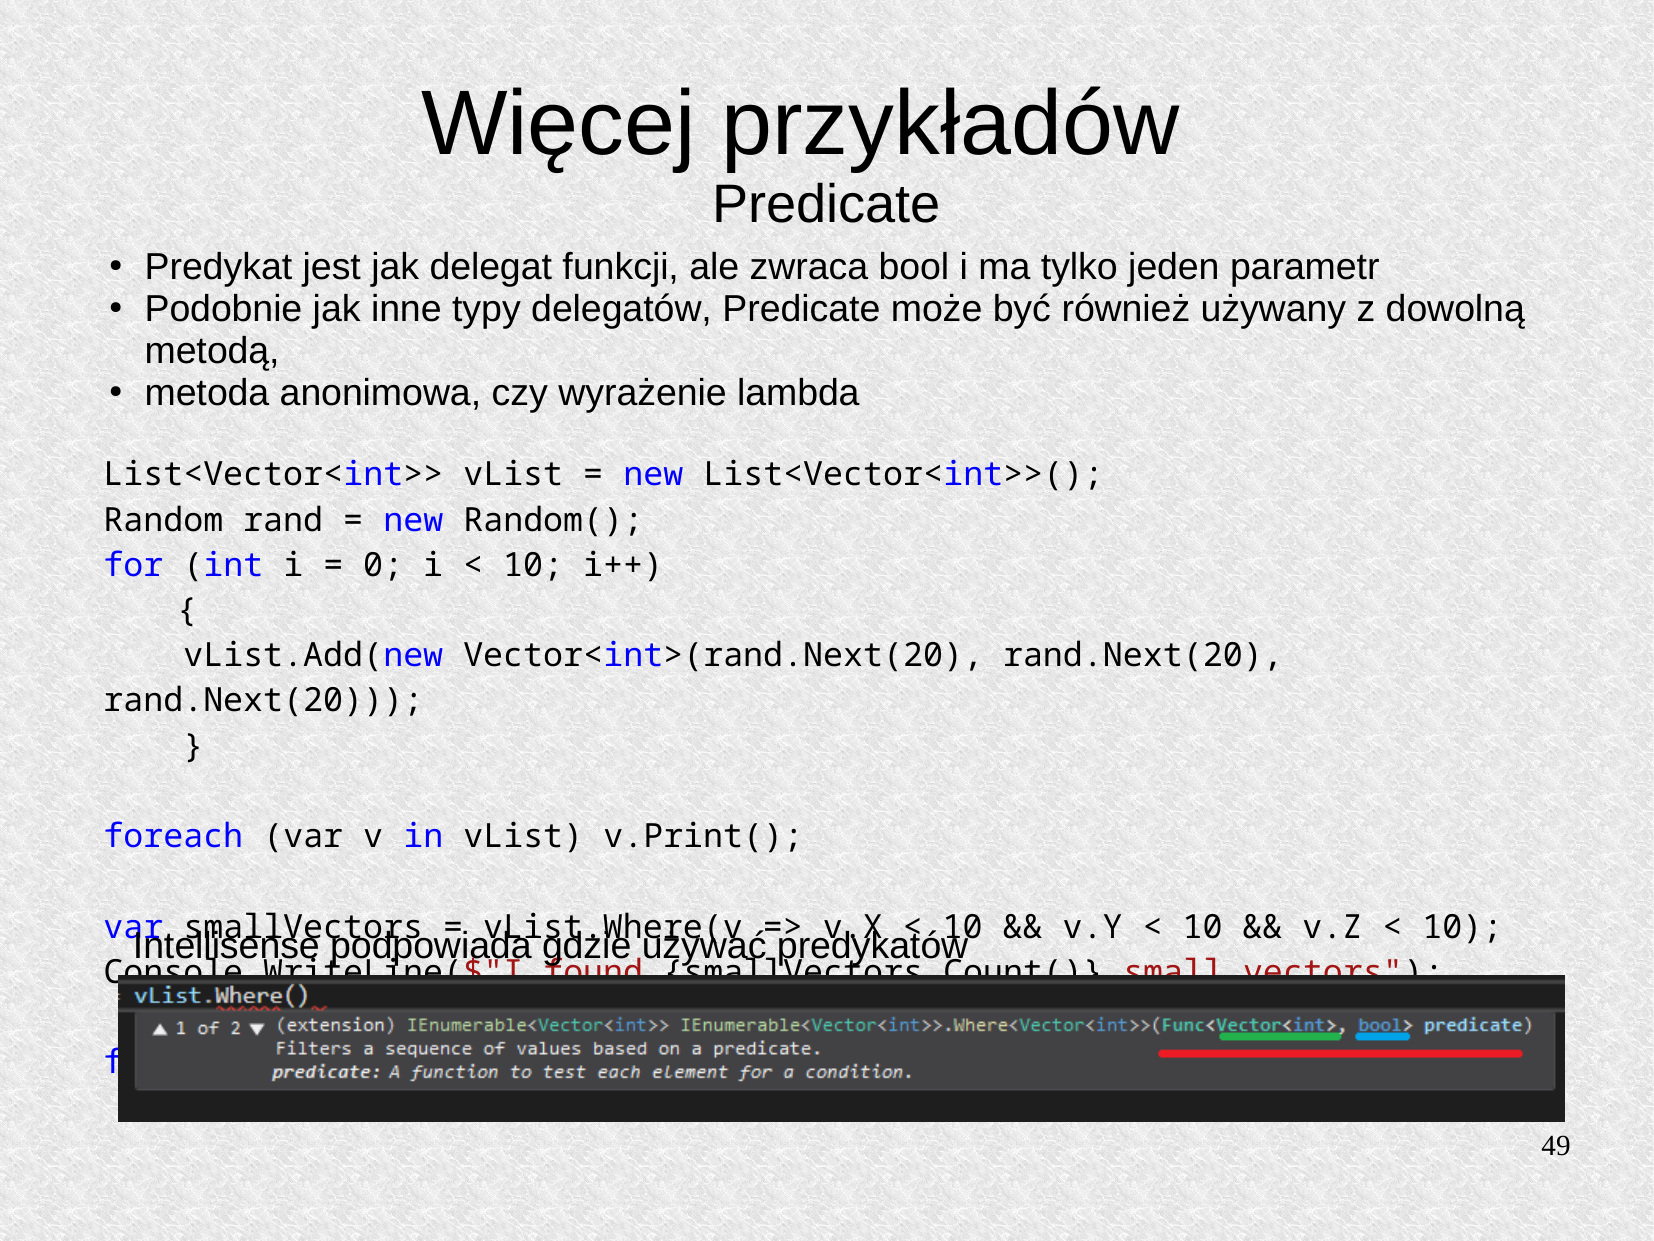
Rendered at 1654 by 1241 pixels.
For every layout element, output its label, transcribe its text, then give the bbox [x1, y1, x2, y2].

text_box List<Vector<int>> vList = new List<Vector<int>>(); Random rand = new Random(); for (int i = 0; i < 10; i++) { vList.Add(new Vector<int>(rand.Next(20), rand.Next(20), rand.Next(20))); } foreach (var v in vList) v.Print(); var smallVectors = vList.Where(v => v.X < 10 && v.Y < 10 && v.Z < 10); Console.WriteLine($"I found {smallVectors.Count()} small vectors"); foreach (var v in smallVectors) v.Print(); [88, 442, 1565, 913]
picture [0, 0, 1654, 1241]
title Więcej przykładów Predicate [82, 49, 1571, 238]
text_box Intellisense podpowiada gdzie używać predykatów [118, 917, 984, 975]
text_box Predykat jest jak delegat funkcji, ale zwraca bool i ma tylko jeden parametr Podobnie jak inne typy delegatów, Predicate może być również używany z dowolną metodą, metoda anonimowa, czy wyrażenie lambda [59, 238, 1601, 464]
